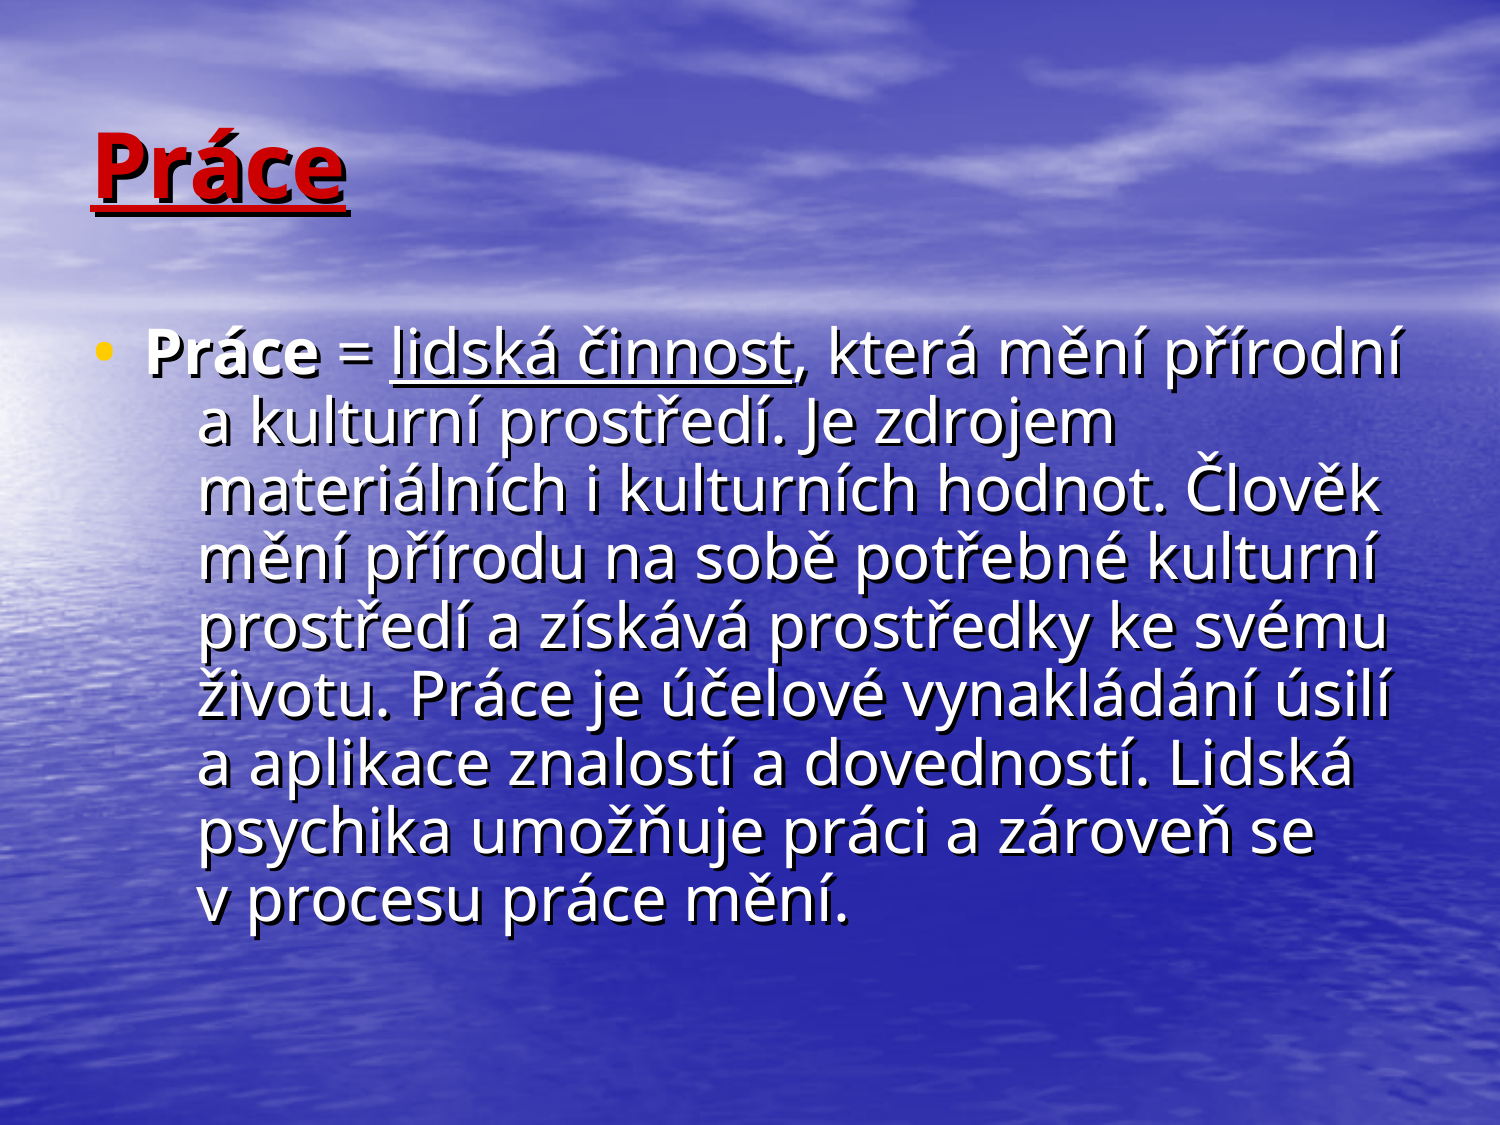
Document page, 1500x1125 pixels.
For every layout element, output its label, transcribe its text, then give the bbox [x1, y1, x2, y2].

title Práce [75, 47, 1426, 275]
list Práce = lidská činnost, která mění přírodní a kulturní prostředí. Je zdrojem materiálních i kulturních hodnot. Člověk mění přírodu na sobě potřebné kulturní prostředí a získává prostředky ke svému životu. Práce je účelové vynakládání úsilí a aplikace znalostí a dovedností. Lidská psychika umožňuje práci a zároveň se v procesu práce mění. [75, 312, 1426, 988]
